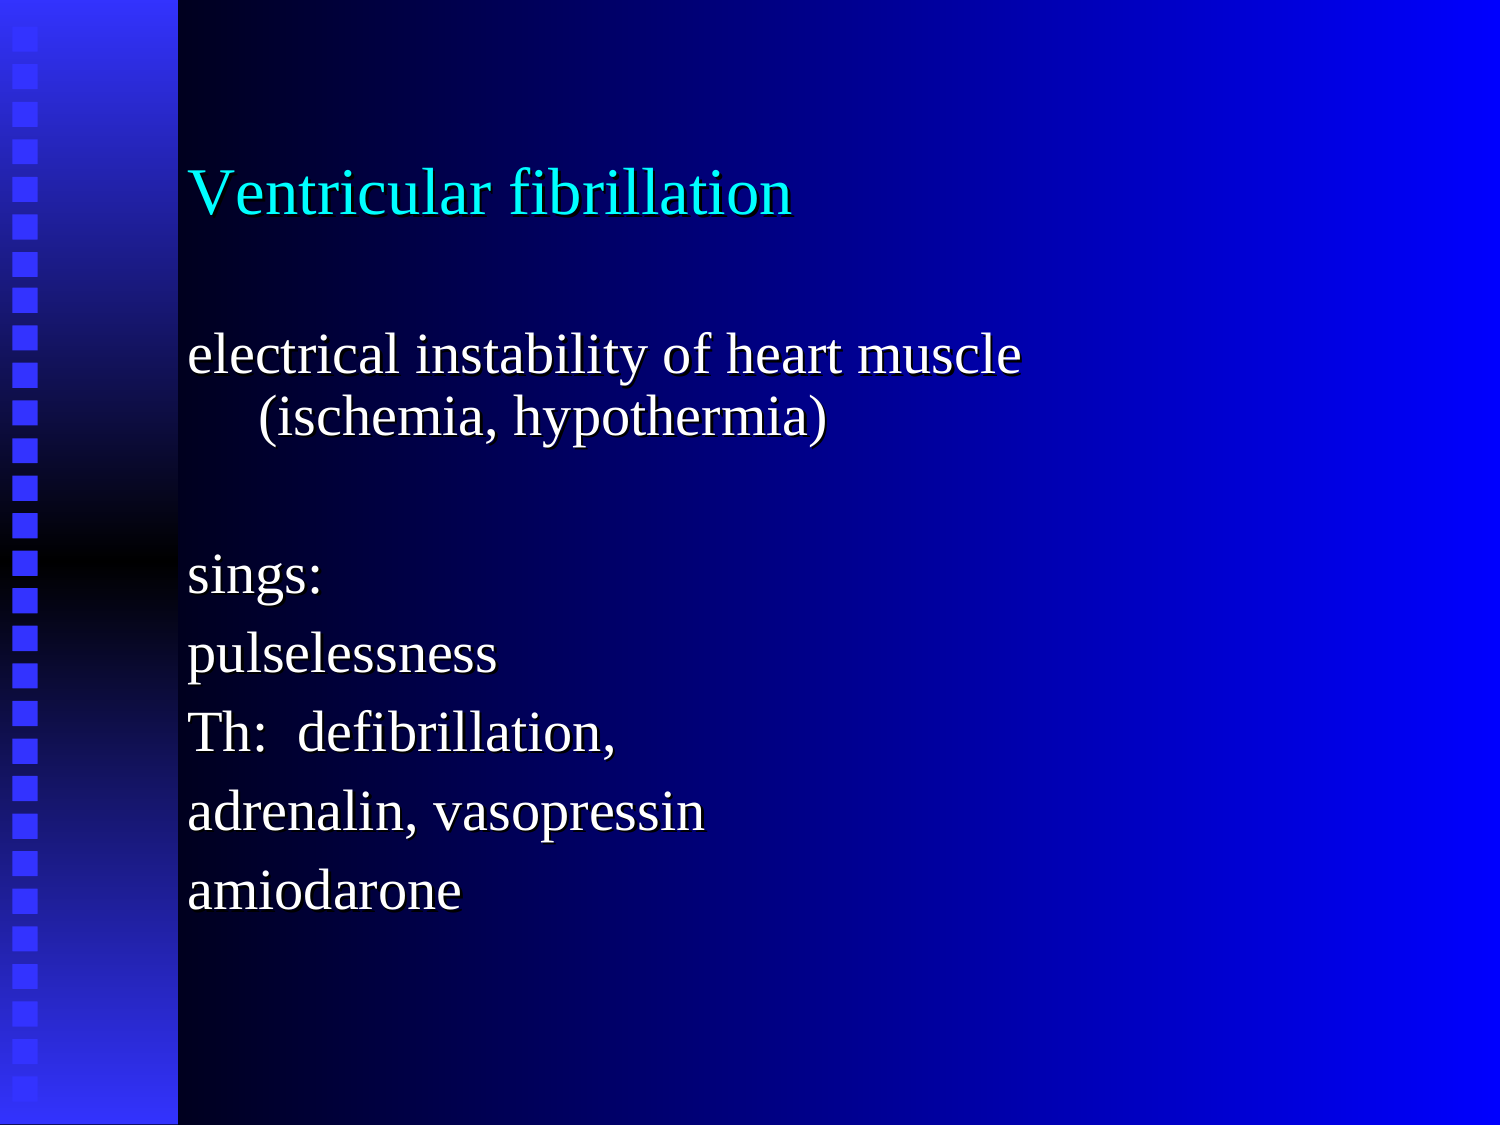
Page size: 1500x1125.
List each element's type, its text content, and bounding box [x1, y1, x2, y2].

title Ventricular fibrillation [187, 99, 1463, 288]
list electrical instability of heart muscle (ischemia, hypothermia) sings: pulselessness Th: defibrillation, adrenalin, vasopressin amiodarone [187, 324, 1463, 1001]
